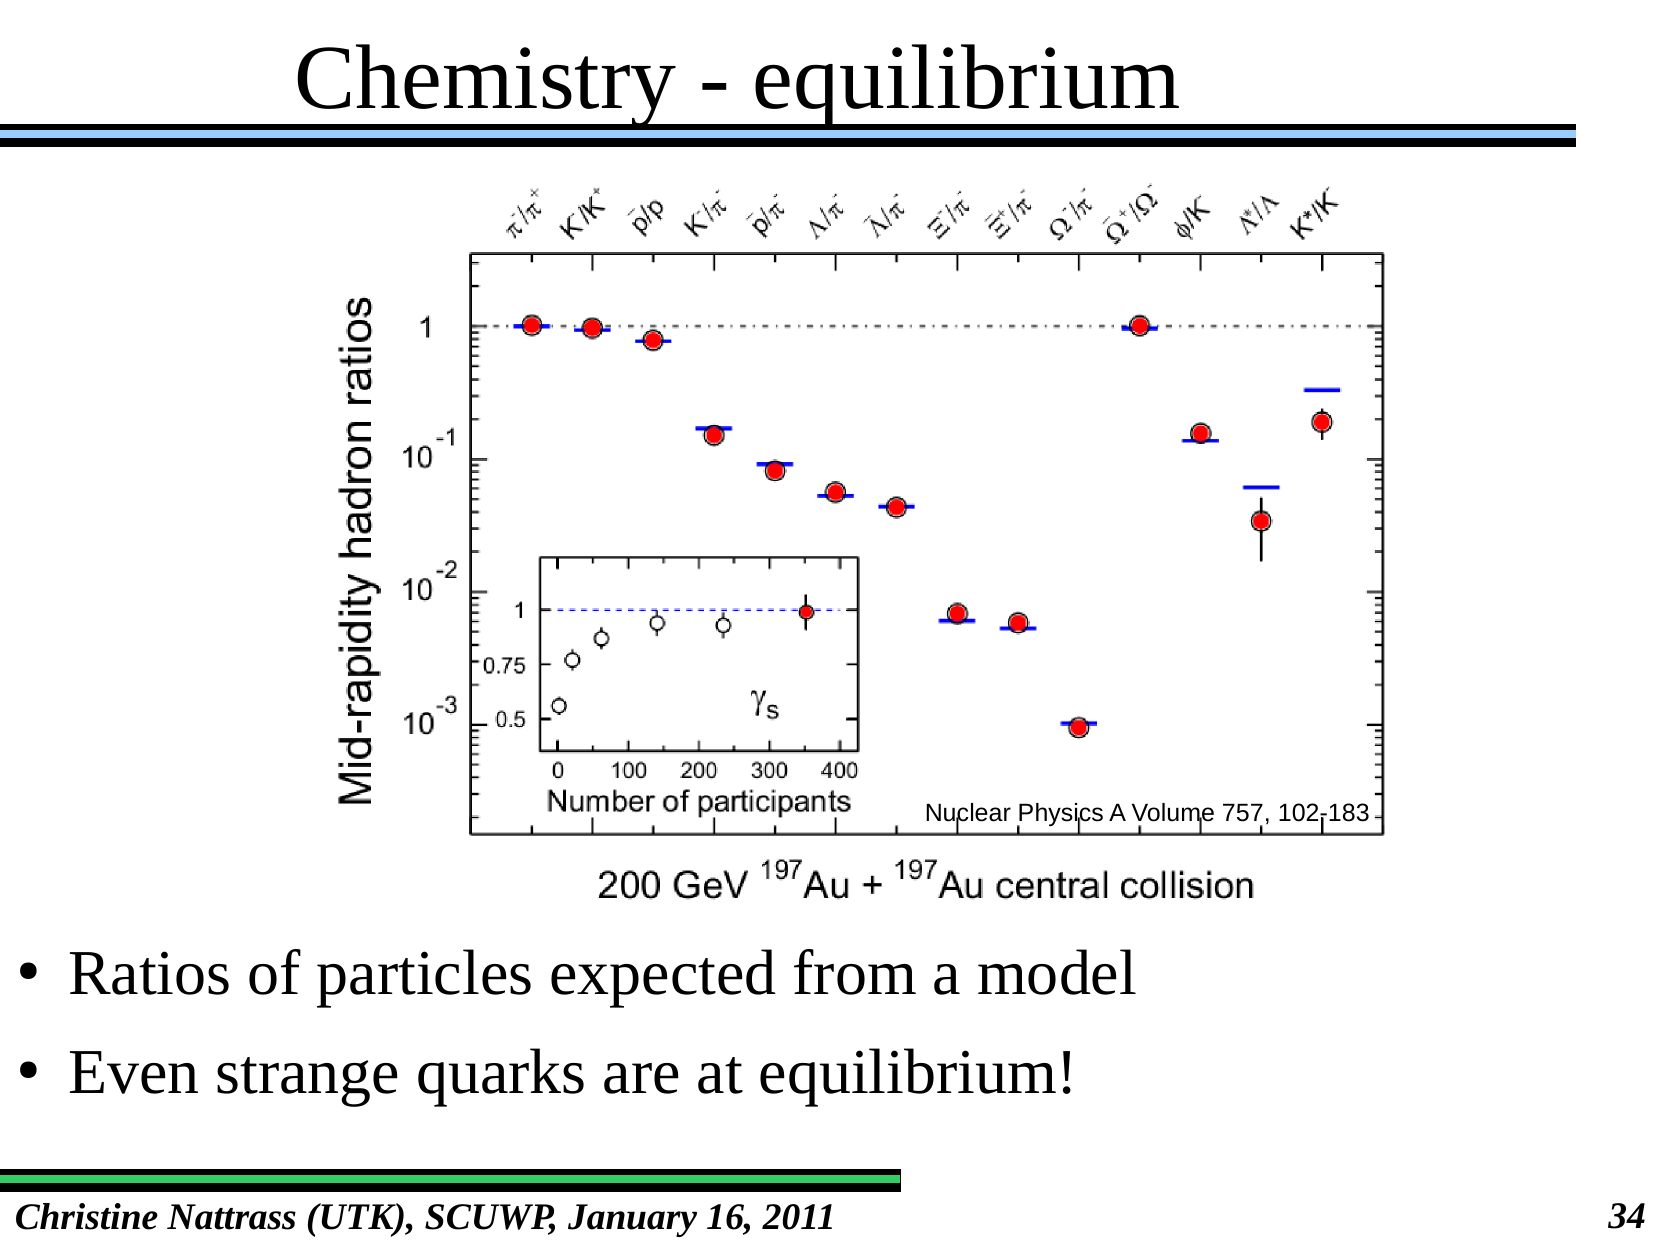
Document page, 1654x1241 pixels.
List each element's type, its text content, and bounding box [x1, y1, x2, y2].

text_box Nuclear Physics A Volume 757, 102-183 [910, 791, 1424, 849]
picture [337, 179, 1388, 900]
list Ratios of particles expected from a model Even strange quarks are at equilibrium! [0, 937, 1571, 1109]
title Chemistry - equilibrium [0, 15, 1483, 139]
